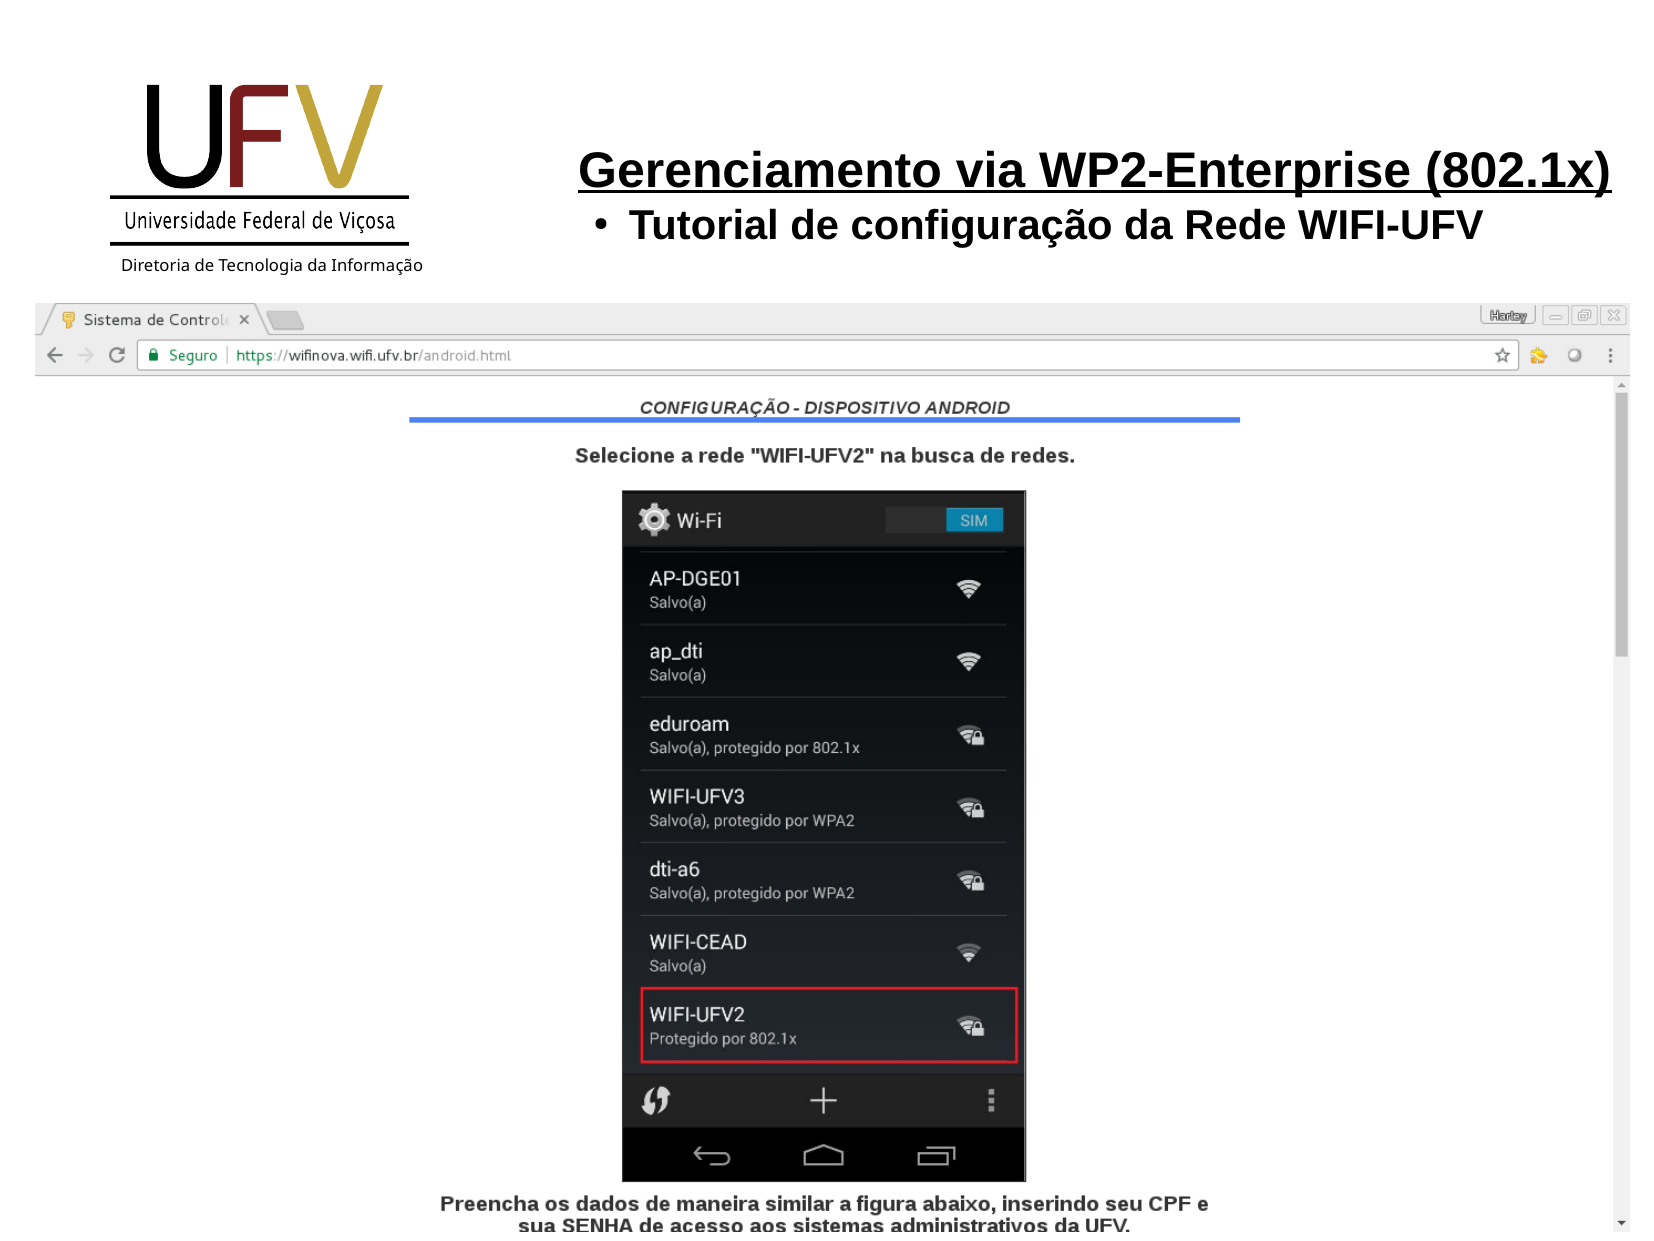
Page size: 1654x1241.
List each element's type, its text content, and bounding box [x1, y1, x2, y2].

title Gerenciamento via WP2-Enterprise (802.1x) [578, 141, 1630, 254]
picture [35, 303, 1630, 1232]
text_box Diretoria de Tecnologia da Informação [409, 246, 443, 280]
text_box Tutorial de configuração da Rede WIFI-UFV [578, 194, 1654, 256]
picture [110, 47, 409, 283]
